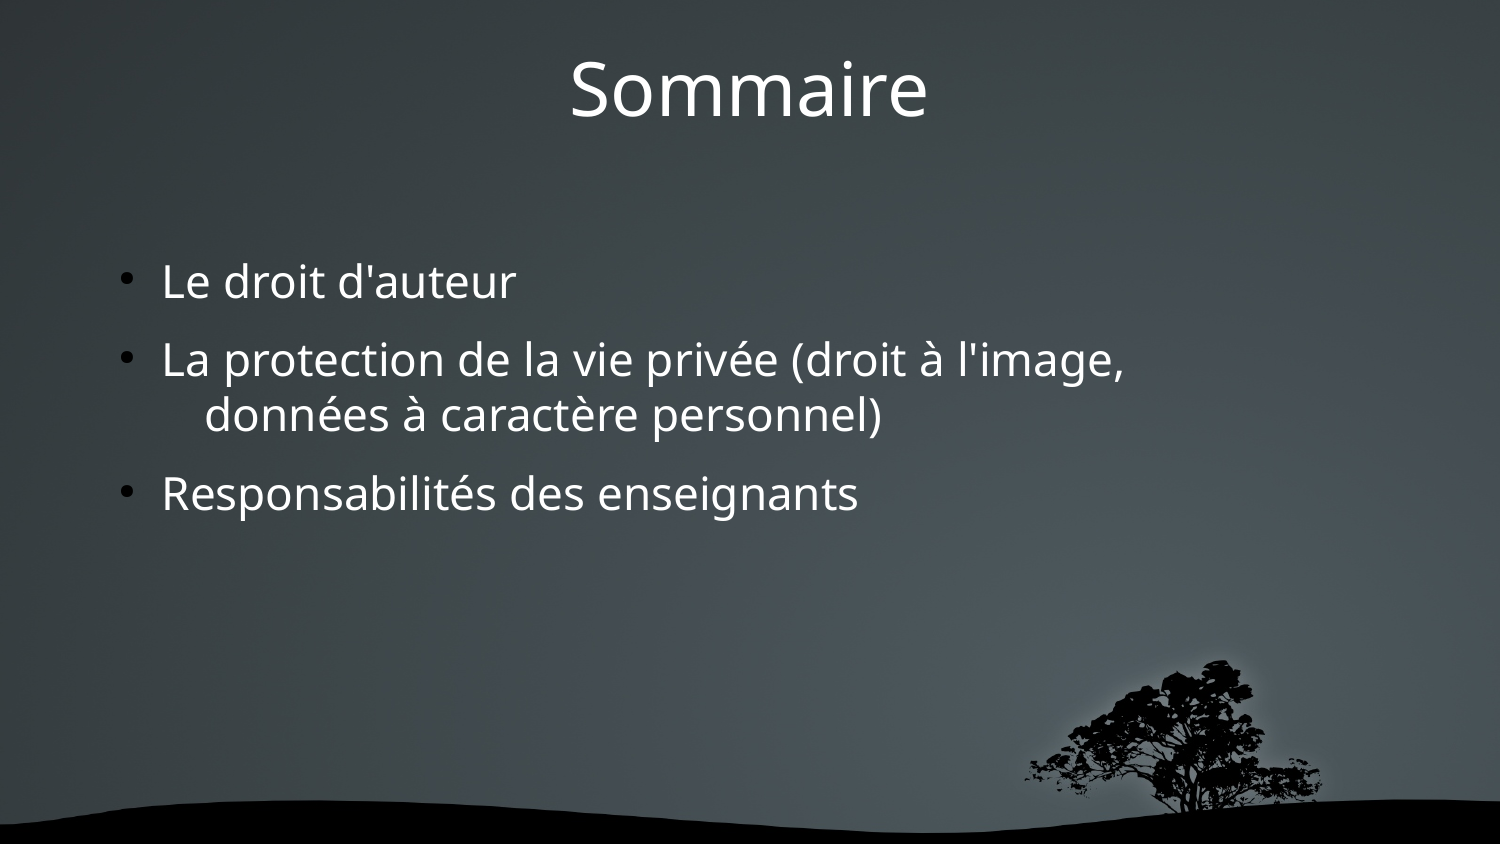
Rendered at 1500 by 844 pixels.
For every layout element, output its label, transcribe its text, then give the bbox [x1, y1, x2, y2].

picture [0, 0, 1500, 844]
text_box Le droit d'auteur La protection de la vie privée (droit à l'image, données à caractère personnel) Responsabilités des enseignants [75, 244, 1317, 696]
text_box Sommaire [75, 33, 1425, 175]
